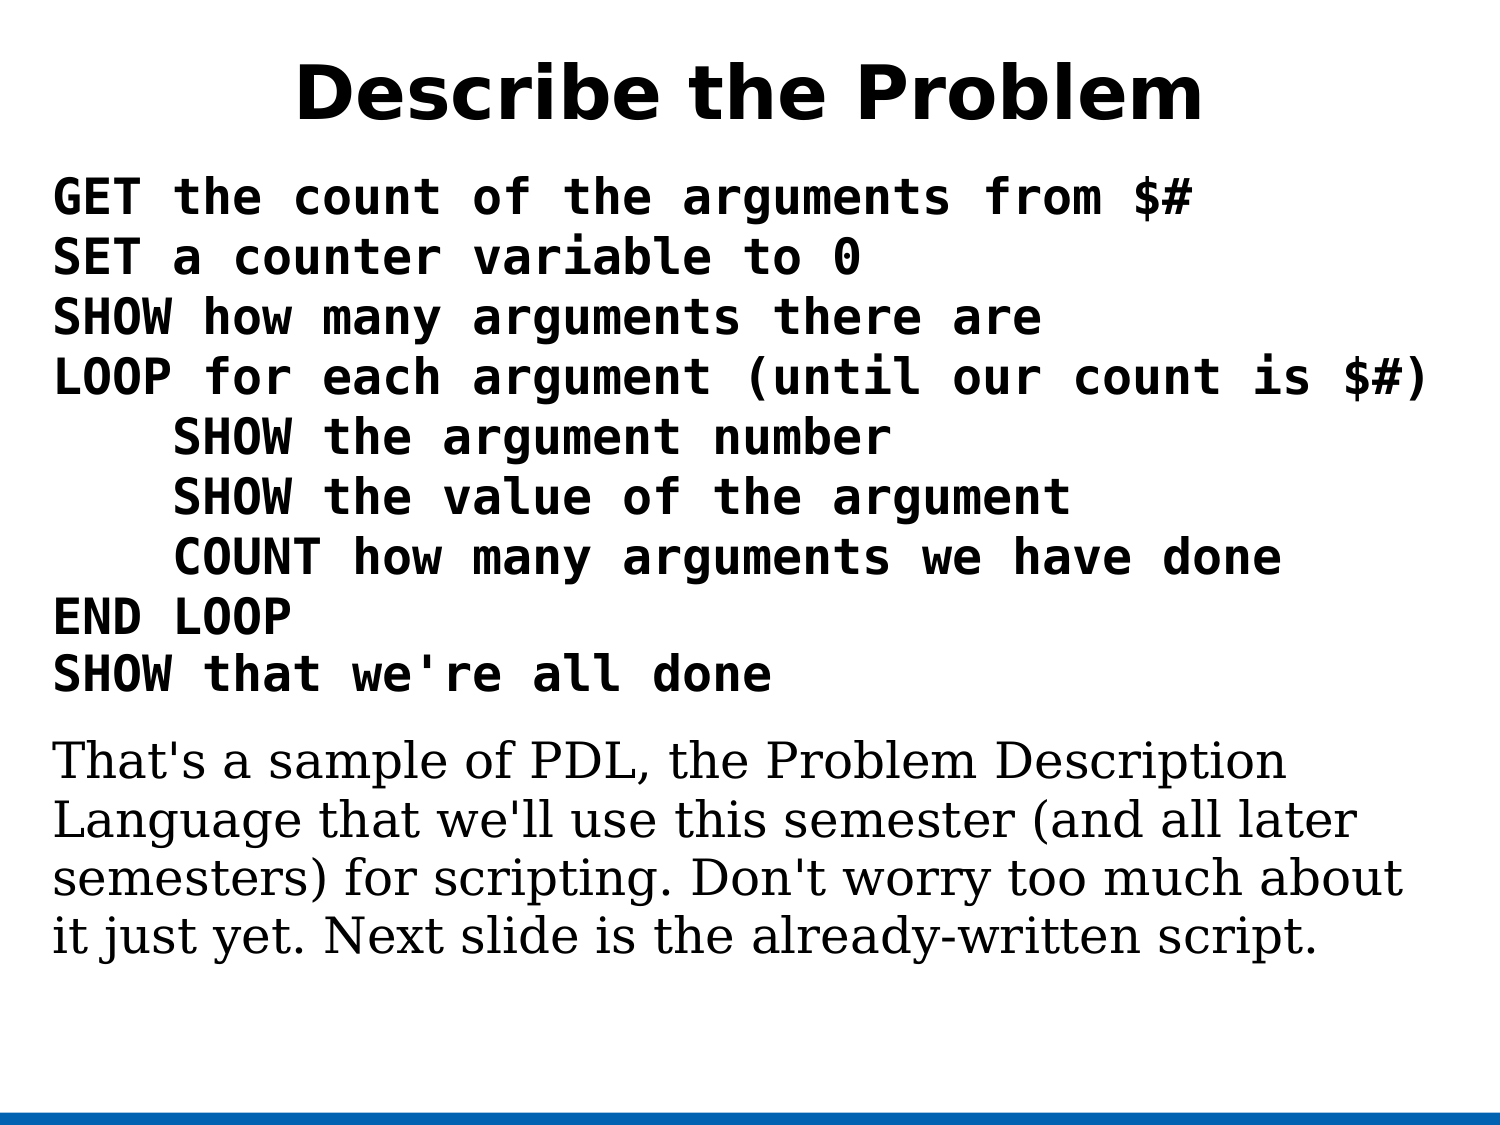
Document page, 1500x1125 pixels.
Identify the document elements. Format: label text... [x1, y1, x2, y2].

text_box Describe the Problem GET the count of the arguments from $# SET a counter variable to 0 SHOW how many arguments there are LOOP for each argument (until our count is $#) SHOW the argument number SHOW the value of the argument COUNT how many arguments we have done END LOOP SHOW that we're all done That's a sample of PDL, the Problem Description Language that we'll use this semester (and all later semesters) for scripting. Don't worry too much about it just yet. Next slide is the already-written script. [37, 37, 1463, 1013]
